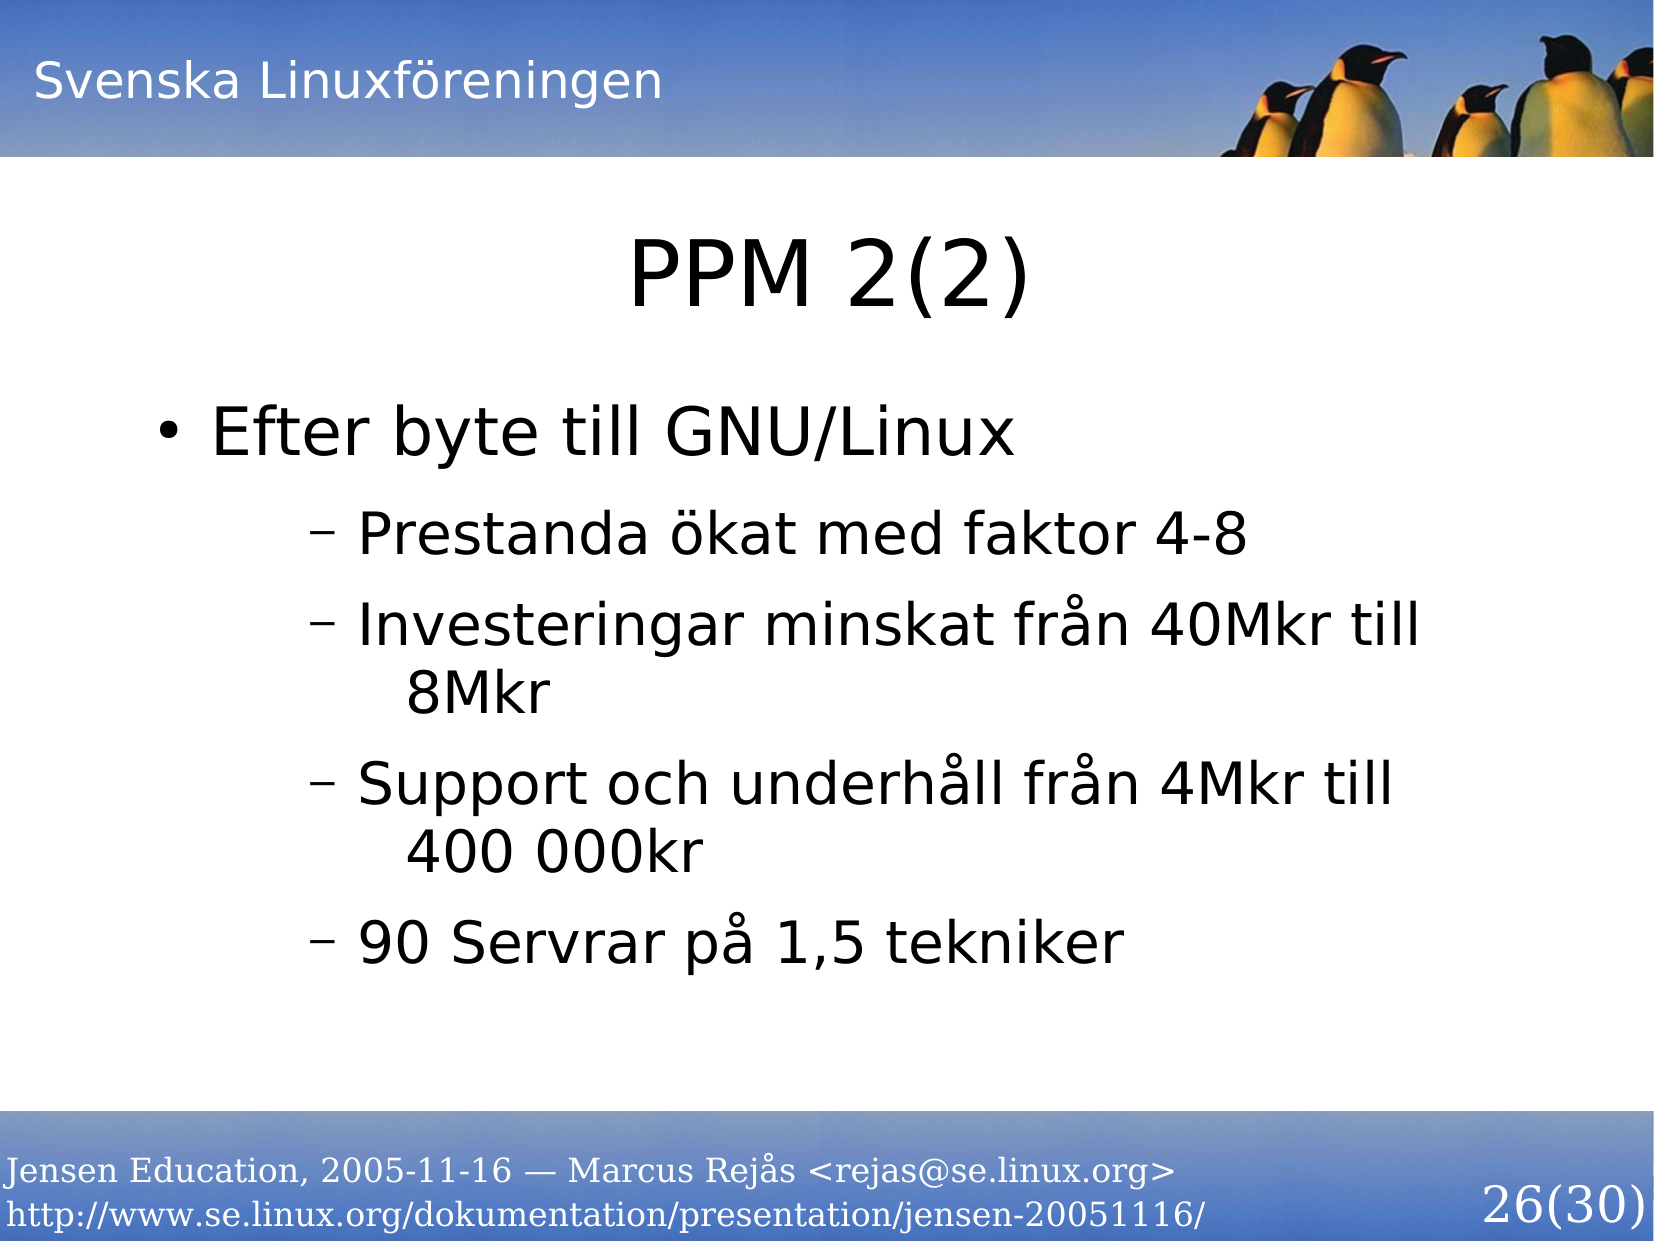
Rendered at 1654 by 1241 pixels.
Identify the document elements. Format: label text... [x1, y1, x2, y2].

list Efter byte till GNU/Linux Prestanda ökat med faktor 4-8 Investeringar minskat från 40Mkr till 8Mkr Support och underhåll från 4Mkr till 400 000kr 90 Servrar på 1,5 tekniker [121, 392, 1534, 1092]
picture [0, 1111, 1654, 1241]
picture [0, 0, 1654, 157]
title PPM 2(2) [123, 160, 1537, 389]
